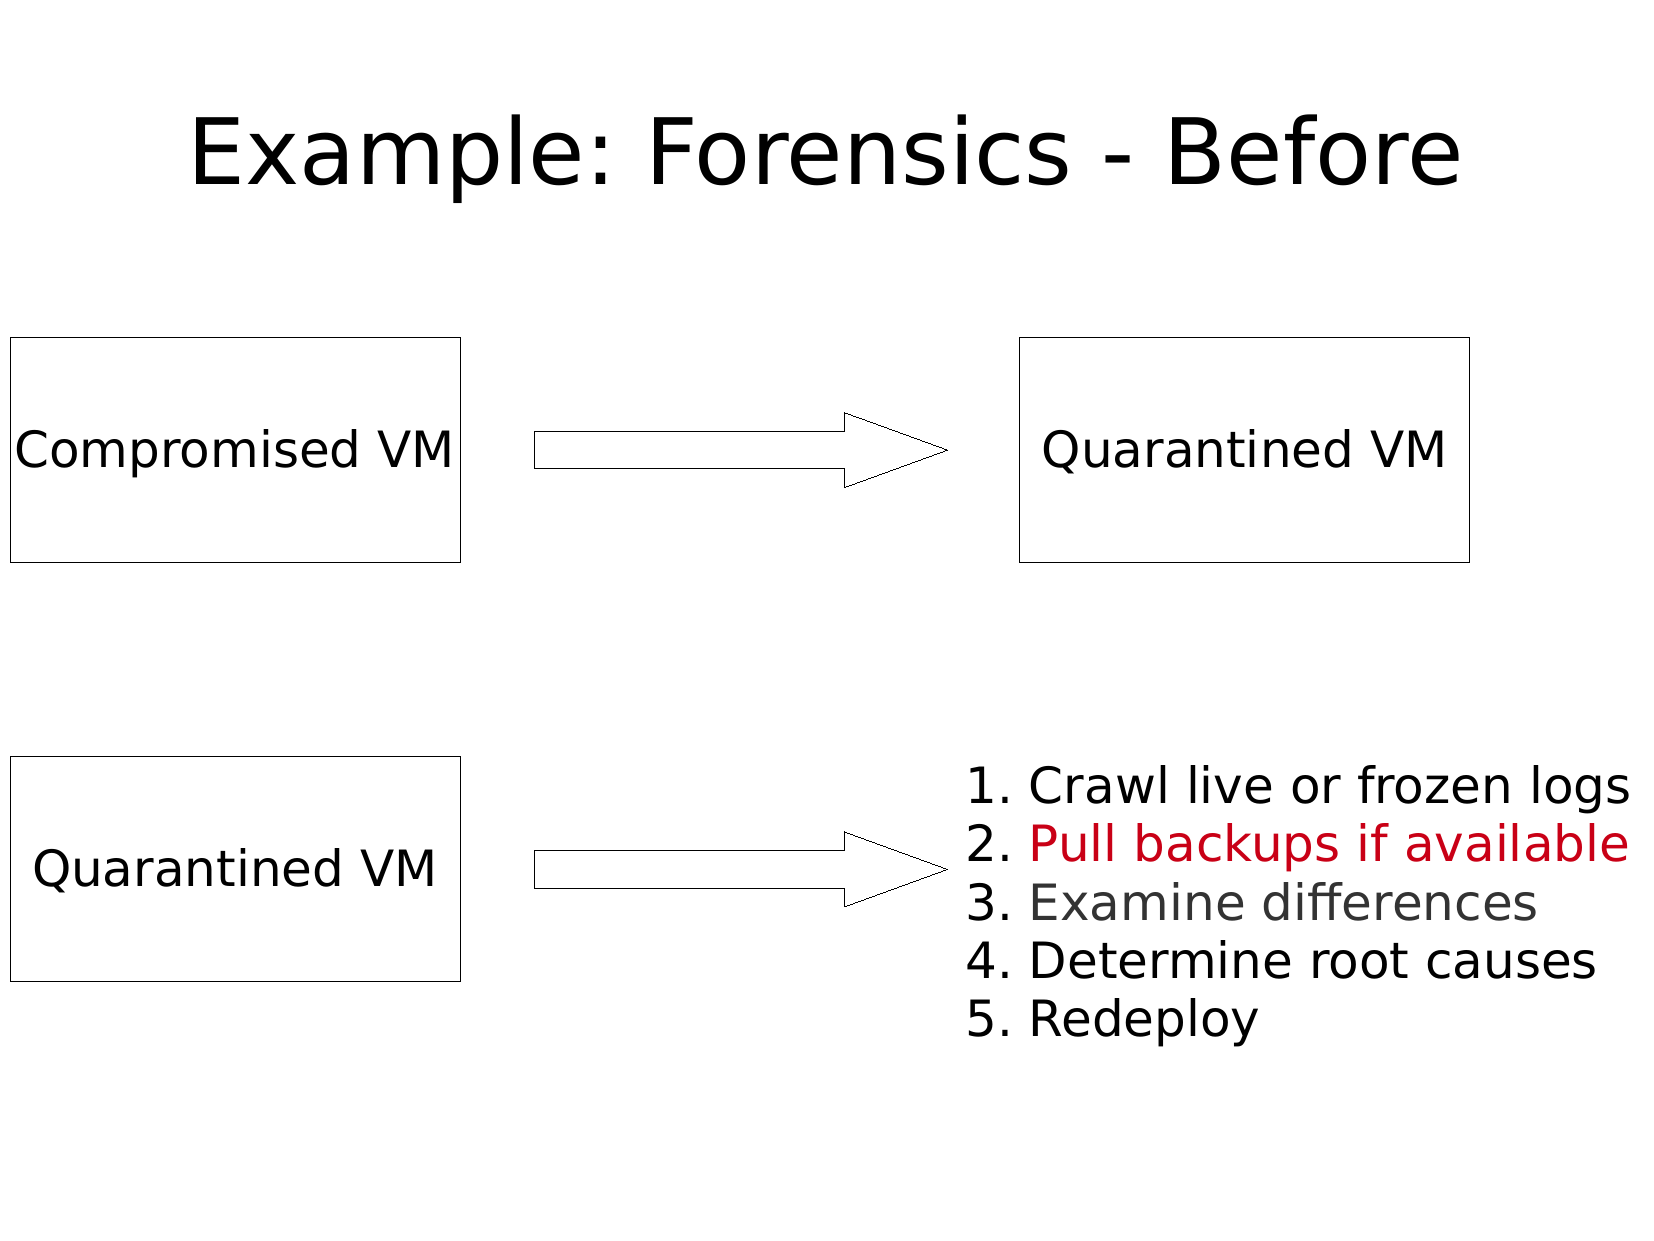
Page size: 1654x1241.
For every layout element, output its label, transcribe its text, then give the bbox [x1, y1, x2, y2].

text_box Compromised VM [10, 337, 461, 563]
text_box Quarantined VM [10, 756, 461, 982]
text_box [534, 412, 948, 488]
text_box Quarantined VM [1019, 337, 1470, 563]
text_box Crawl live or frozen logs Pull backups if available Examine differences Determine root causes Redeploy [950, 749, 1647, 1056]
title Example: Forensics - Before [82, 49, 1571, 257]
text_box [534, 831, 948, 907]
